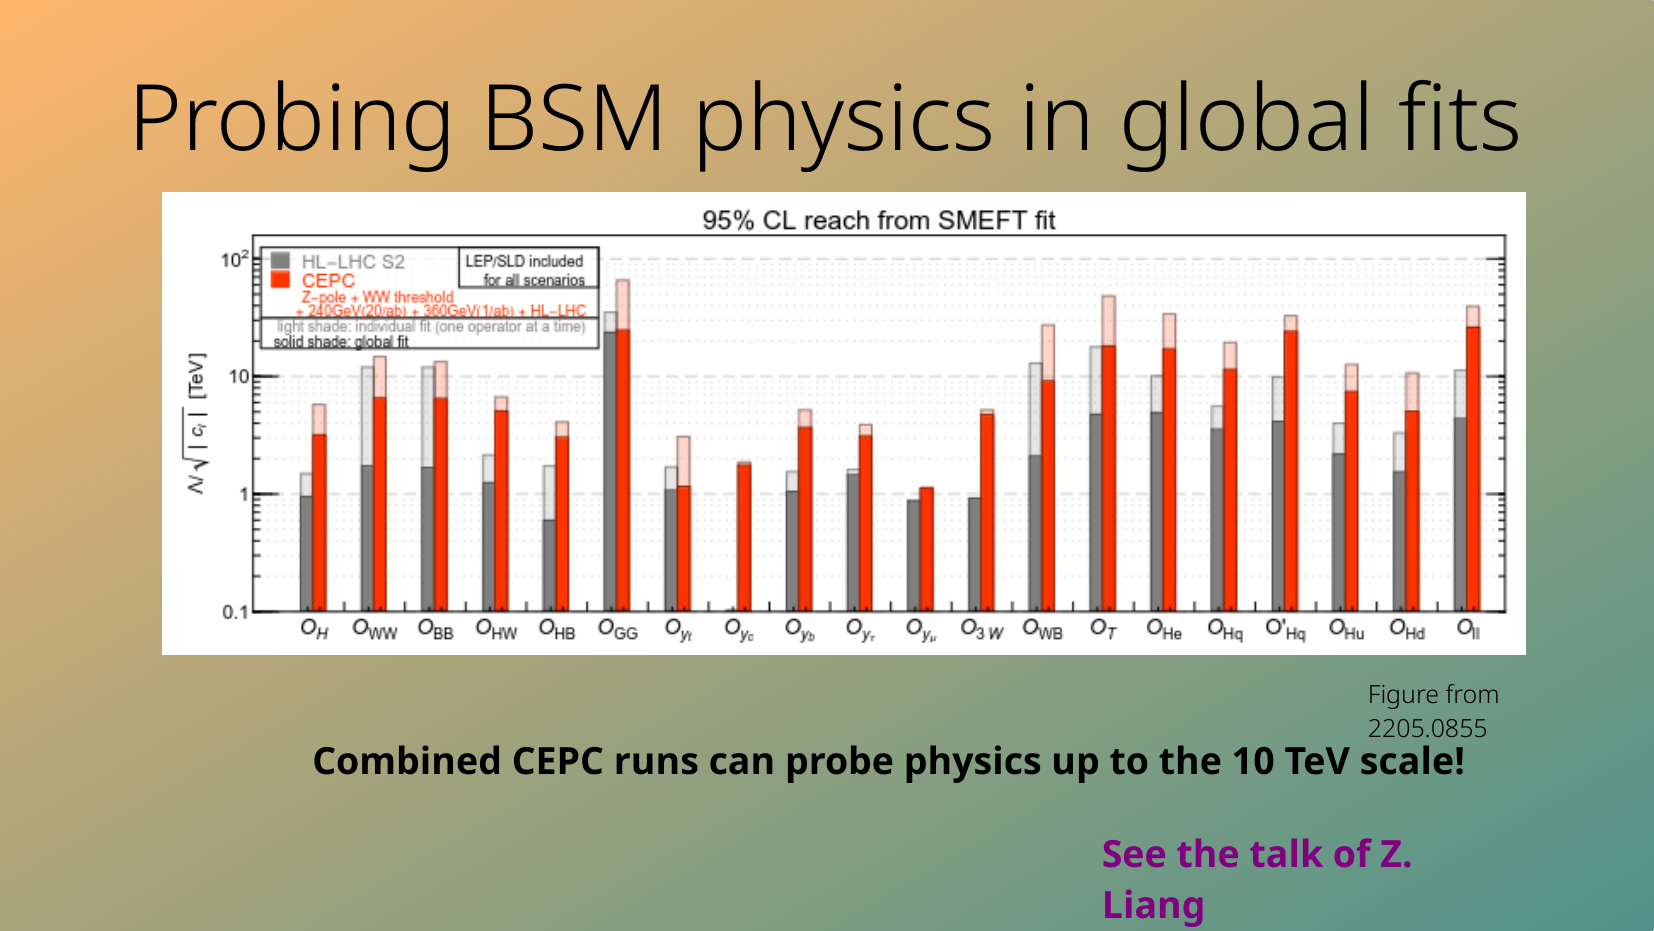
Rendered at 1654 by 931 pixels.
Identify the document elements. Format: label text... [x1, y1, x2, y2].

text_box See the talk of Z. Liang [1087, 820, 1527, 907]
text_box Figure from 2205.0855 [1353, 669, 1640, 736]
title Probing BSM physics in global fits [82, 37, 1571, 193]
text_box Combined CEPC runs can probe physics up to the 10 TeV scale! [297, 727, 1356, 780]
picture [162, 192, 1526, 655]
